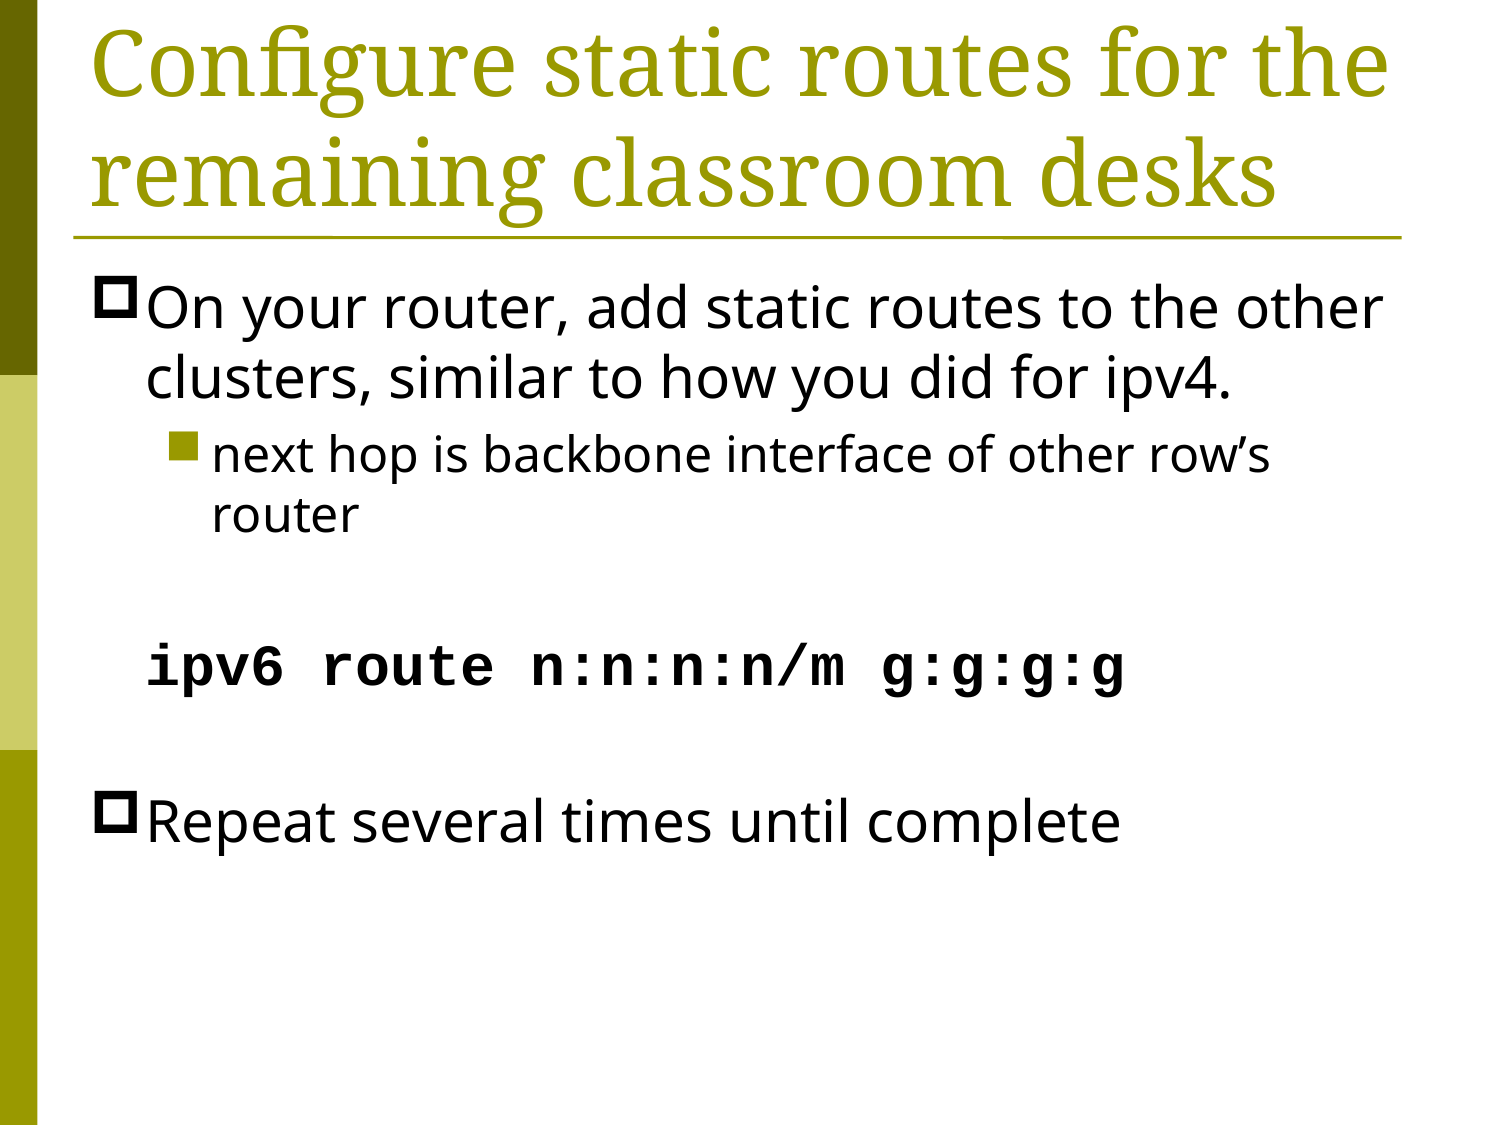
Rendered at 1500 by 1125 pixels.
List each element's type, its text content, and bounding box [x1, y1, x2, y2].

text_box Configure static routes for the remaining classroom desks [75, 0, 1426, 233]
text_box On your router, add static routes to the other clusters, similar to how you did for ipv4. next hop is backbone interface of other row’s router ipv6 route n:n:n:n/m g:g:g:g Repeat several times until complete [75, 262, 1426, 1006]
